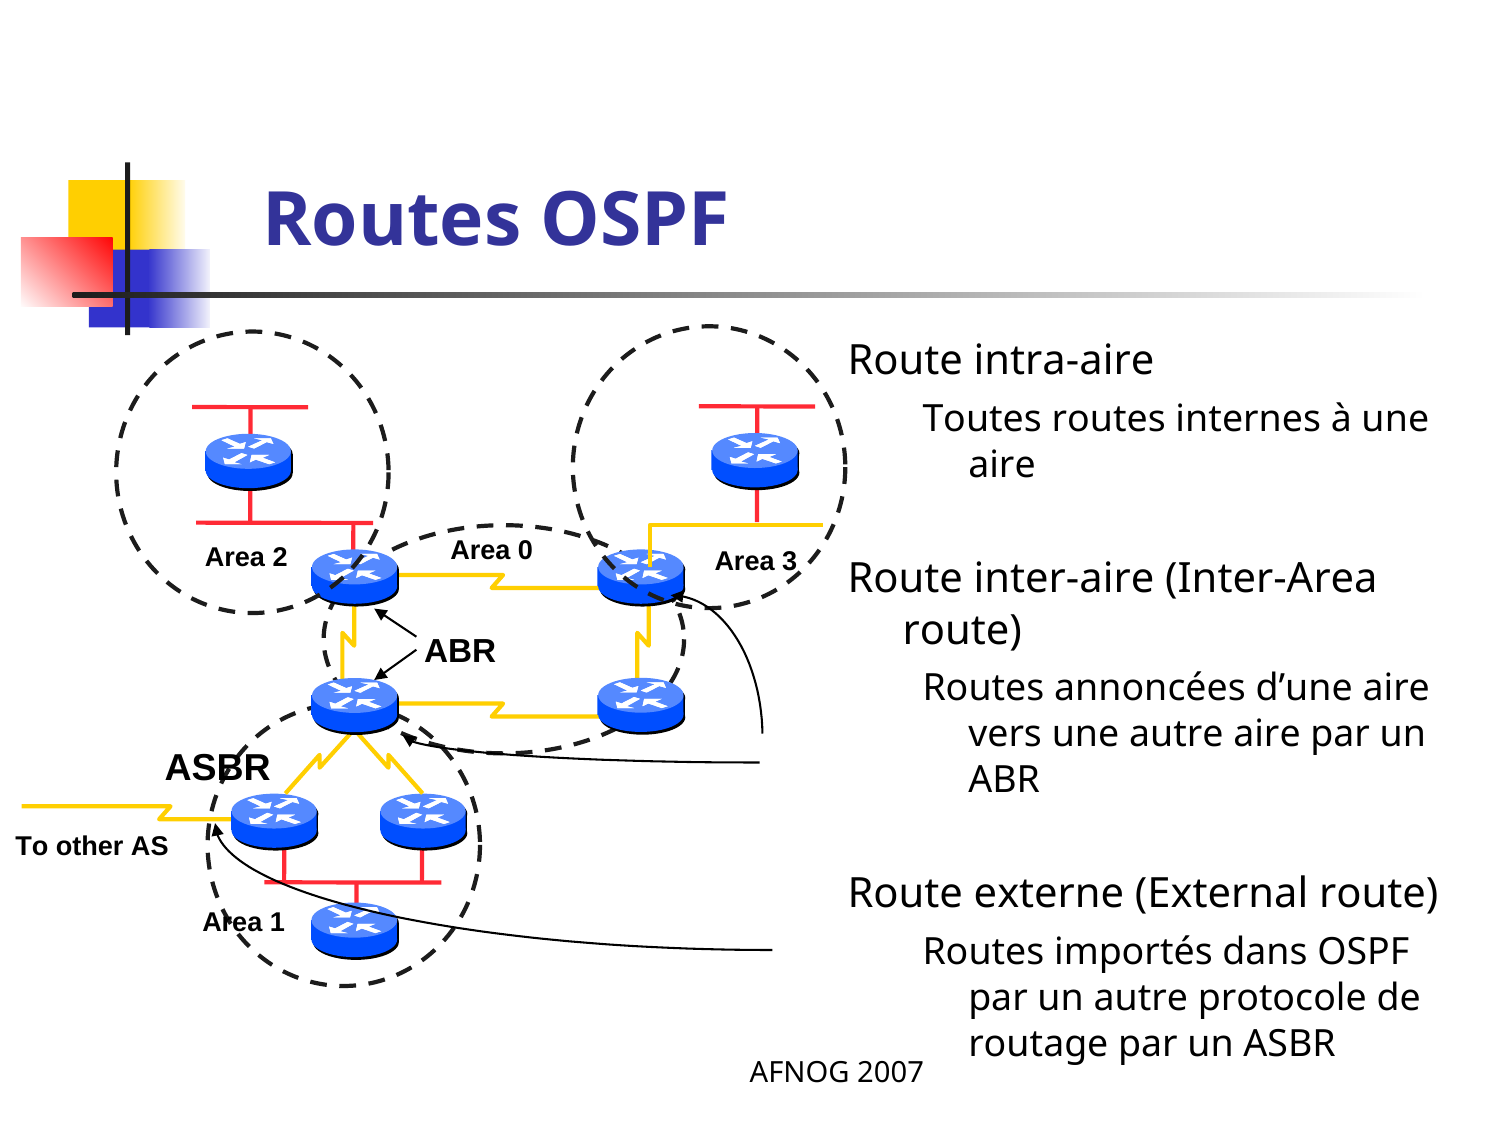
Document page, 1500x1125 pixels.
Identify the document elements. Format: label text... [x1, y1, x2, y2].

text_box Area 1 [187, 899, 300, 945]
title Routes OSPF [188, 35, 1468, 276]
text_box ABR [409, 624, 512, 677]
picture [683, 598, 692, 604]
picture [228, 790, 325, 858]
picture [202, 430, 299, 498]
picture [308, 899, 405, 967]
picture [333, 899, 405, 917]
picture [377, 790, 474, 858]
list Route intra-aire Toutes routes internes à une aire Route inter-aire (Inter-Area route) Routes annoncées d’une aire vers une autre aire par un ABR Route externe (External route) Routes importés dans OSPF par un autre protocole de routage par un ASBR [832, 326, 1465, 1071]
picture [594, 546, 692, 613]
text_box Area 3 [699, 538, 813, 584]
picture [308, 546, 405, 613]
text_box Area 0 [435, 527, 548, 573]
text_box Area 2 [189, 534, 303, 580]
picture [594, 675, 692, 742]
text_box To other AS [0, 823, 184, 869]
picture [708, 430, 806, 497]
text_box ASBR [149, 739, 286, 797]
picture [308, 675, 405, 742]
